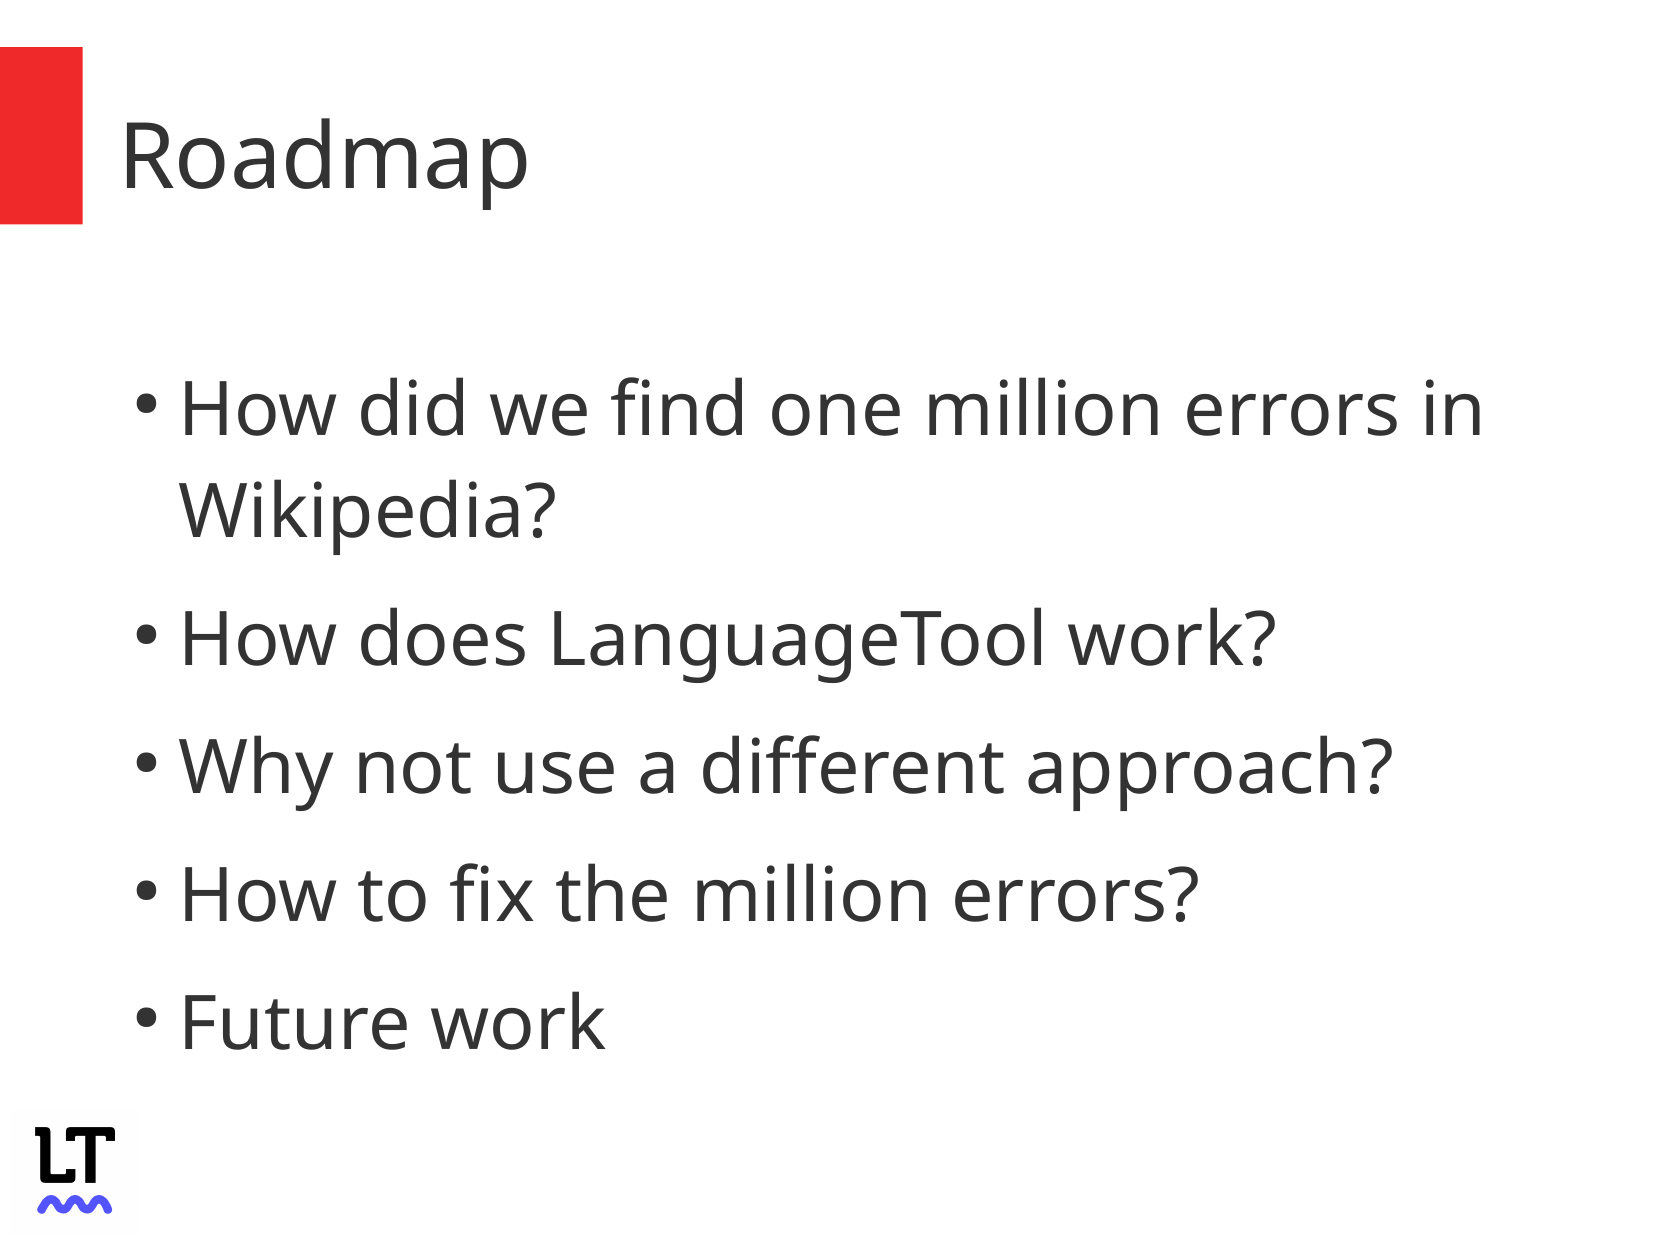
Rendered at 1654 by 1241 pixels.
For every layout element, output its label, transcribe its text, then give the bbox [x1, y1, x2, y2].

title Roadmap [118, 49, 1571, 257]
picture [11, 1110, 138, 1235]
list How did we find one million errors in Wikipedia? How does LanguageTool work? Why not use a different approach? How to fix the million errors? Future work [118, 354, 1536, 1074]
